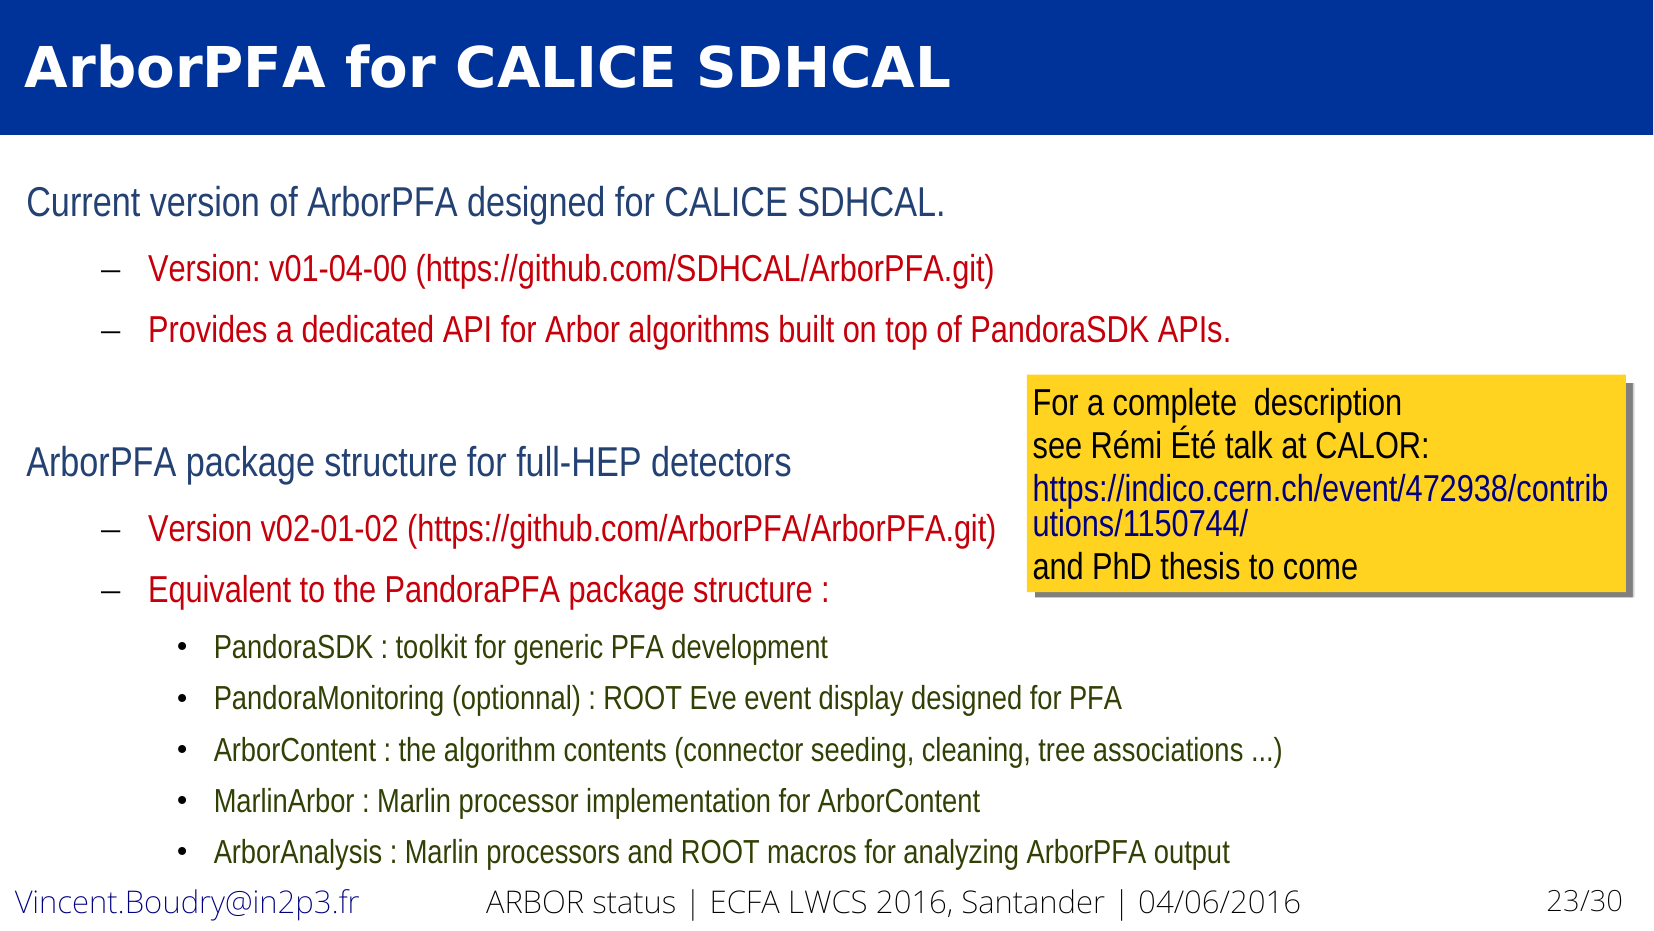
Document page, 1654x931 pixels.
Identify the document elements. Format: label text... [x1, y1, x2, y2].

title ArborPFA for CALICE SDHCAL [24, 12, 1635, 124]
text_box For a complete description see Rémi Été talk at CALOR: https://indico.cern.ch/event/472938/contributions/1150744/and PhD thesis to come [1026, 374, 1626, 593]
list Current version of ArborPFA designed for CALICE SDHCAL. Version: v01-04-00 (https://github.com/SDHCAL/ArborPFA.git) Provides a dedicated API for Arbor algorithms built on top of PandoraSDK APIs. ArborPFA package structure for full-HEP detectors Version v02-01-02 (https://github.com/ArborPFA/ArborPFA.git) Equivalent to the PandoraPFA package structure : PandoraSDK : toolkit for generic PFA development PandoraMonitoring (optionnal) : ROOT Eve event display designed for PFA ArborContent : the algorithm contents (connector seeding, cleaning, tree associations ...) MarlinArbor : Marlin processor implementation for ArborContent ArborAnalysis : Marlin processors and ROOT macros for analyzing ArborPFA output [26, 177, 1631, 877]
